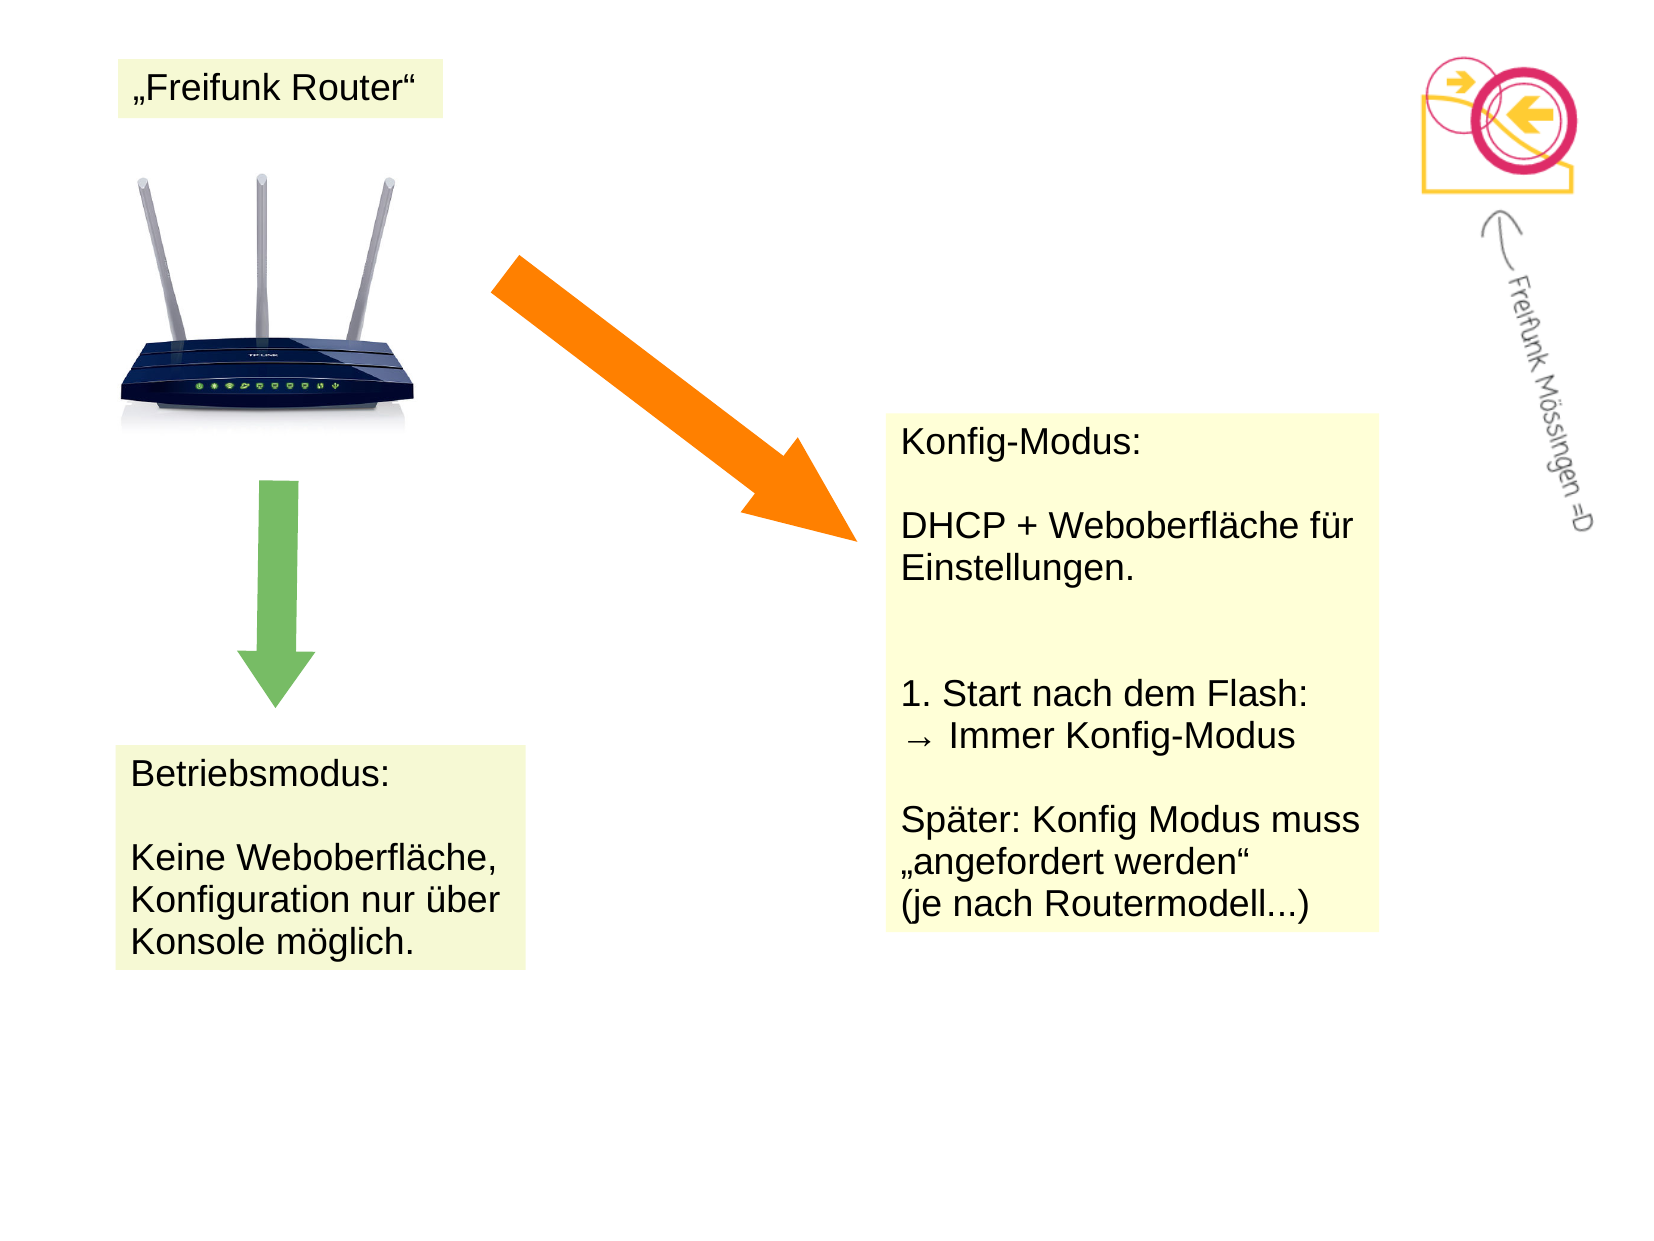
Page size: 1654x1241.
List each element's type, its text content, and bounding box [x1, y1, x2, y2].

text_box [236, 480, 316, 709]
text_box Betriebsmodus: Keine Weboberfläche, Konfiguration nur über Konsole möglich. [115, 745, 526, 970]
text_box „Freifunk Router“ [118, 59, 443, 119]
text_box [490, 254, 858, 542]
picture [88, 144, 446, 502]
picture [1401, 29, 1627, 562]
text_box Konfig-Modus: DHCP + Weboberfläche für Einstellungen. 1. Start nach dem Flash: → Immer Konfig-Modus Später: Konfig Modus muss „angefordert werden“ (je nach Routermodell...) [885, 413, 1380, 933]
